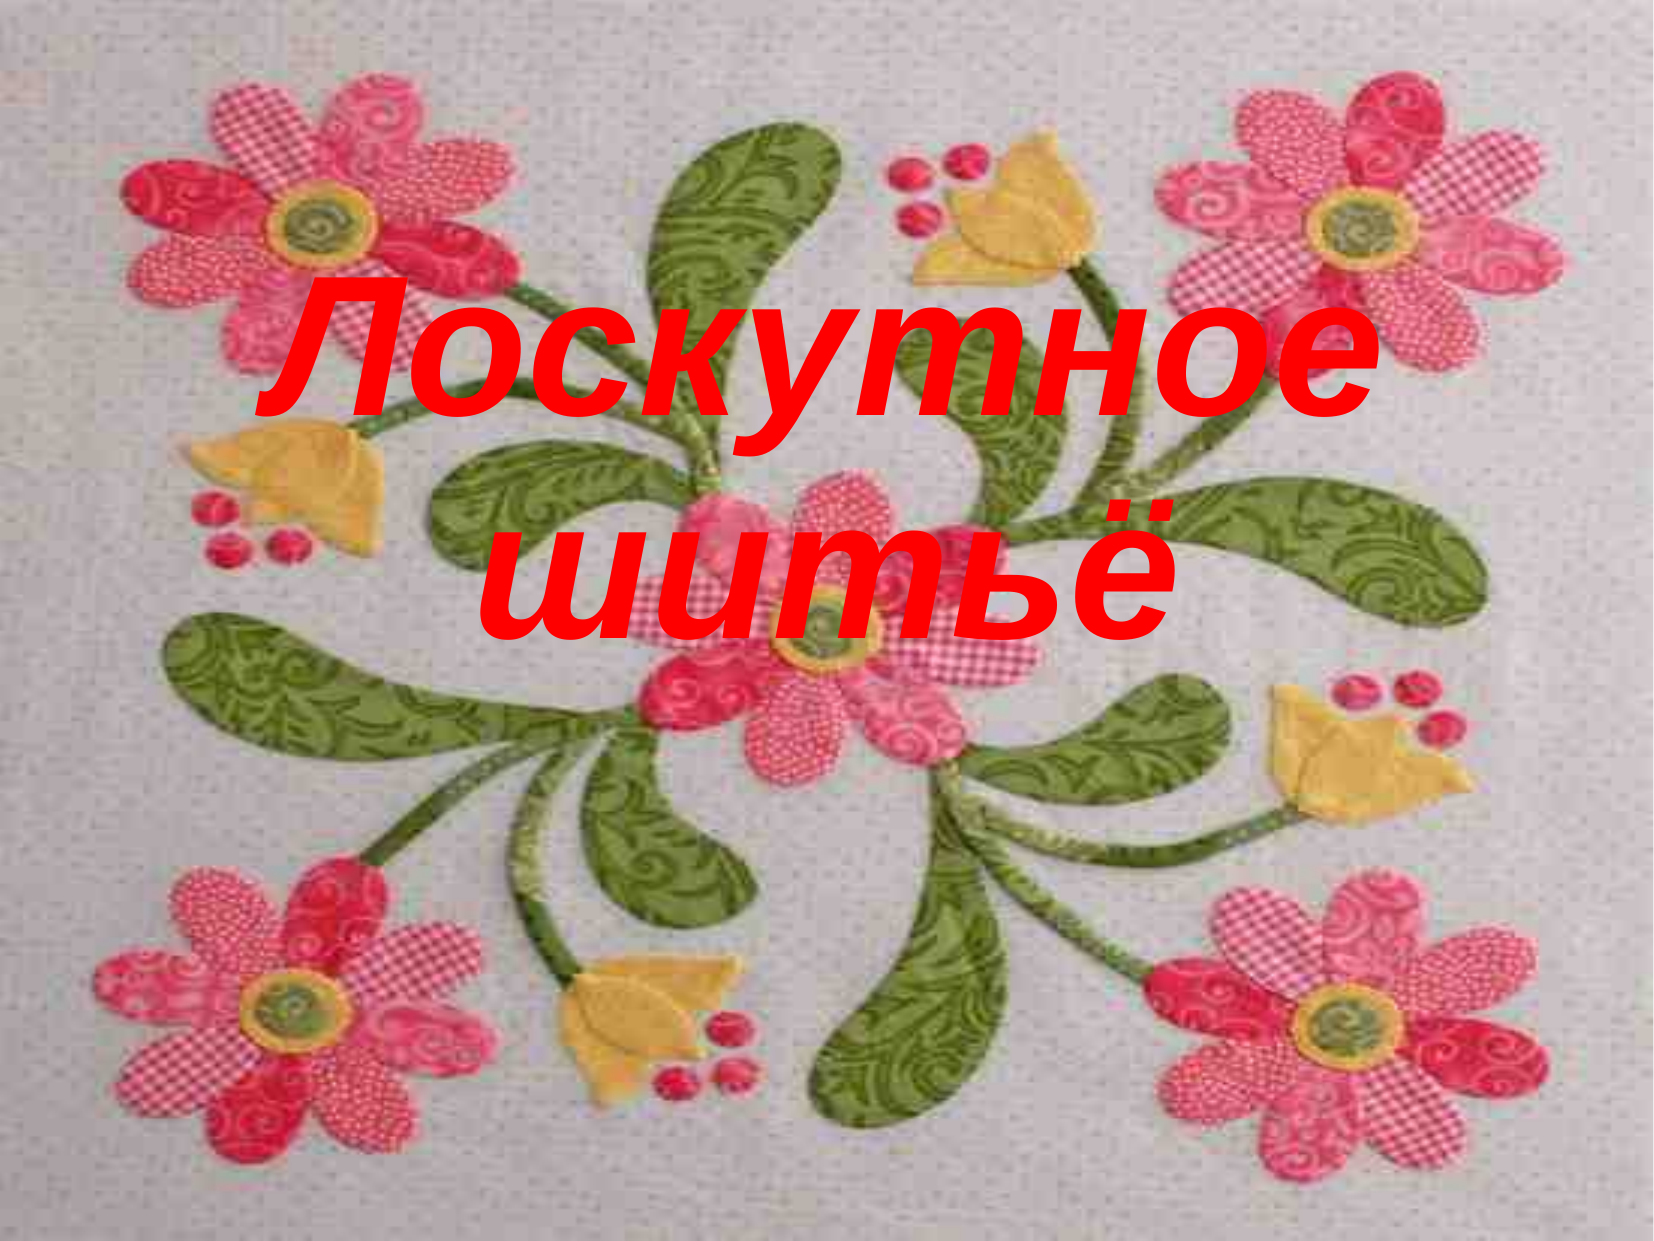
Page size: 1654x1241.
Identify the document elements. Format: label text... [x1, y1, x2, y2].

subtitle Лоскутное шитьё [82, 49, 1571, 1109]
picture [0, 0, 1654, 1241]
